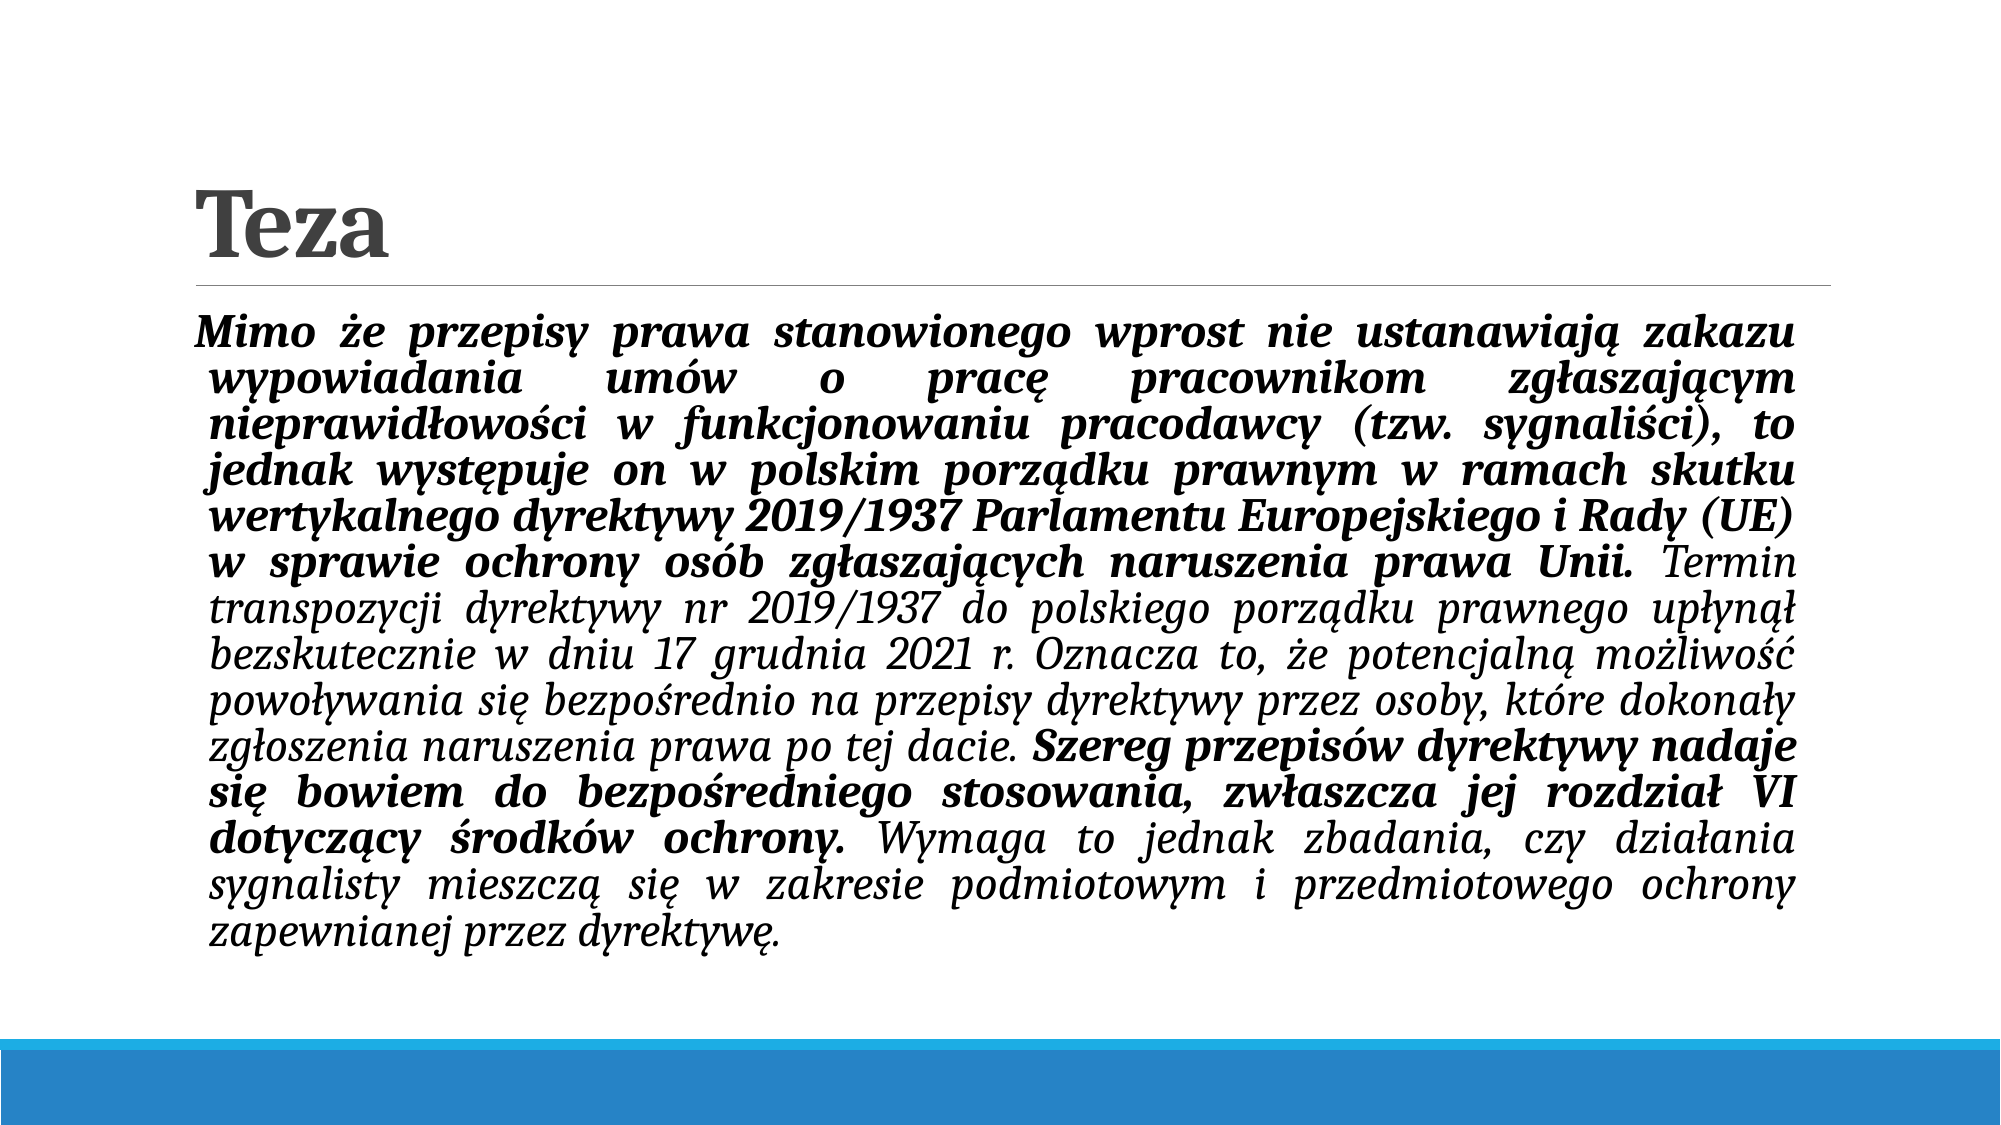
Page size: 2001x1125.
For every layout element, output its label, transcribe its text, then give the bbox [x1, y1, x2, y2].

list Mimo że przepisy prawa stanowionego wprost nie ustanawiają zakazu wypowiadania umów o pracę pracownikom zgłaszającym nieprawidłowości w funkcjonowaniu pracodawcy (tzw. sygnaliści), to jednak występuje on w polskim porządku prawnym w ramach skutku wertykalnego dyrektywy 2019/1937 Parlamentu Europejskiego i Rady (UE) w sprawie ochrony osób zgłaszających naruszenia prawa Unii. Termin transpozycji dyrektywy nr 2019/1937 do polskiego porządku prawnego upłynął bezskutecznie w dniu 17 grudnia 2021 r. Oznacza to, że potencjalną możliwość powoływania się bezpośrednio na przepisy dyrektywy przez osoby, które dokonały zgłoszenia naruszenia prawa po tej dacie. Szereg przepisów dyrektywy nadaje się bowiem do bezpośredniego stosowania, zwłaszcza jej rozdział VI dotyczący środków ochrony. Wymaga to jednak zbadania, czy działania sygnalisty mieszczą się w zakresie podmiotowym i przedmiotowego ochrony zapewnianej przez dyrektywę. [180, 302, 1831, 963]
title Teza [180, 47, 1831, 286]
